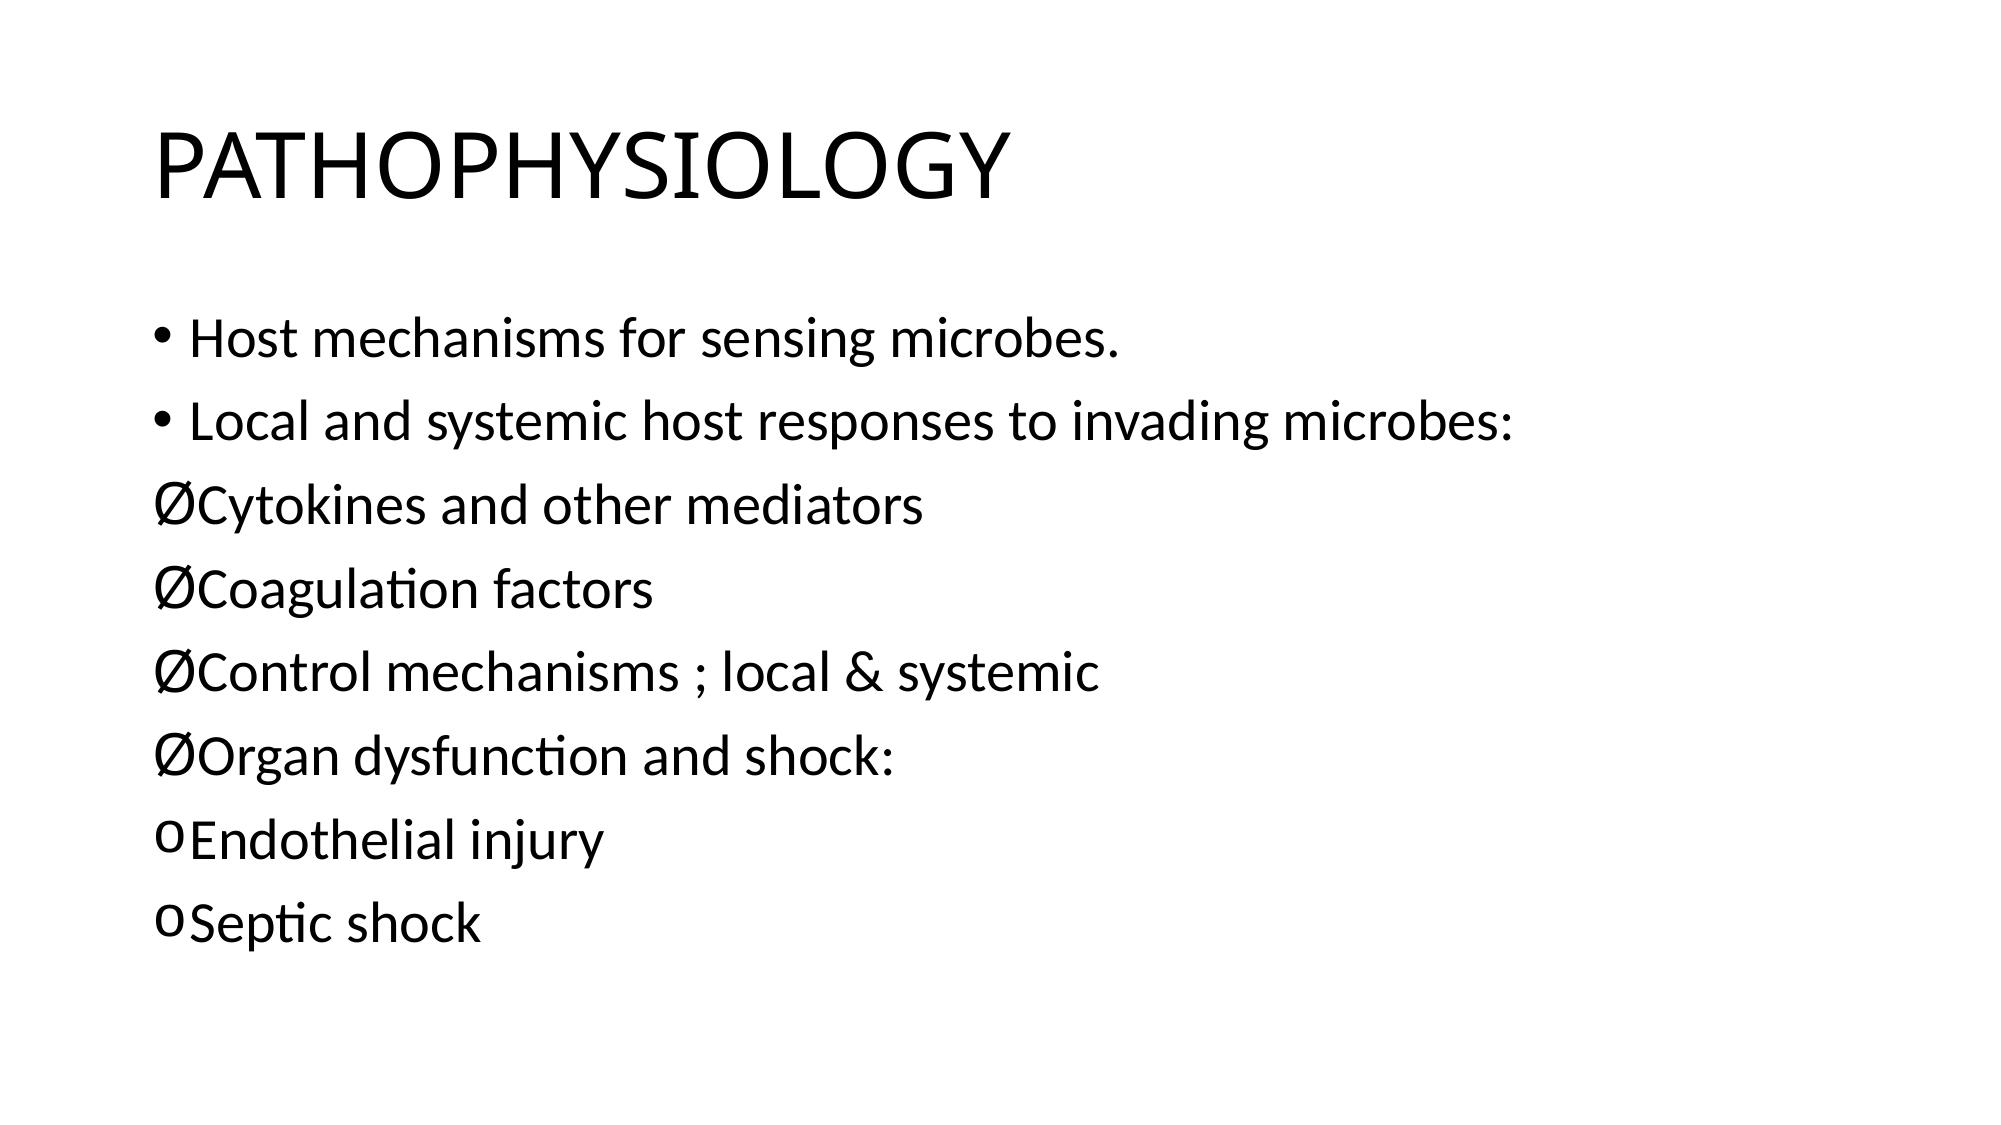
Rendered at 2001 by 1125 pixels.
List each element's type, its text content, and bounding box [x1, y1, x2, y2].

title PATHOPHYSIOLOGY [137, 59, 1863, 278]
list Host mechanisms for sensing microbes. Local and systemic host responses to invading microbes: Cytokines and other mediators Coagulation factors Control mechanisms ; local & systemic Organ dysfunction and shock: Endothelial injury Septic shock [137, 299, 1863, 1014]
